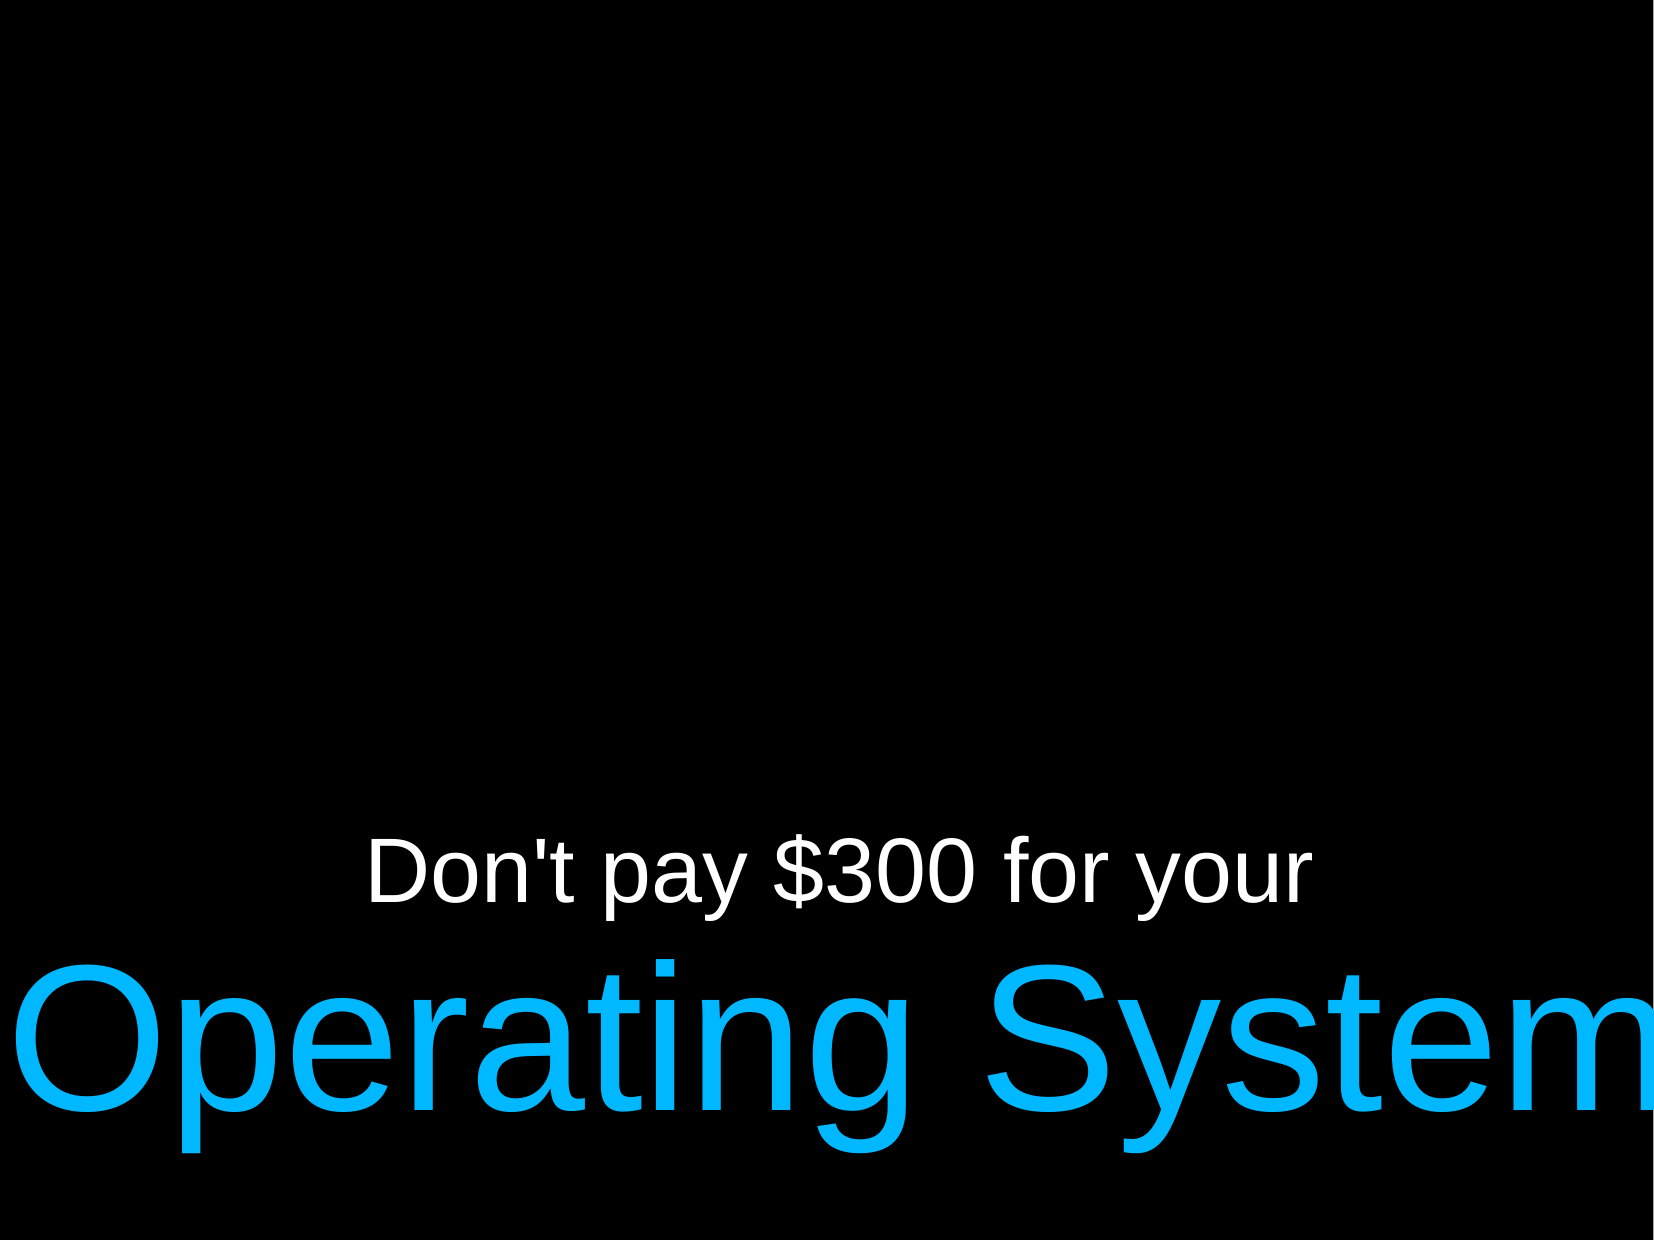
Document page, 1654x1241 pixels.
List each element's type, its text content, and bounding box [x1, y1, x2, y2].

text_box Don't pay $300 for your Operating System [0, 812, 1654, 1241]
